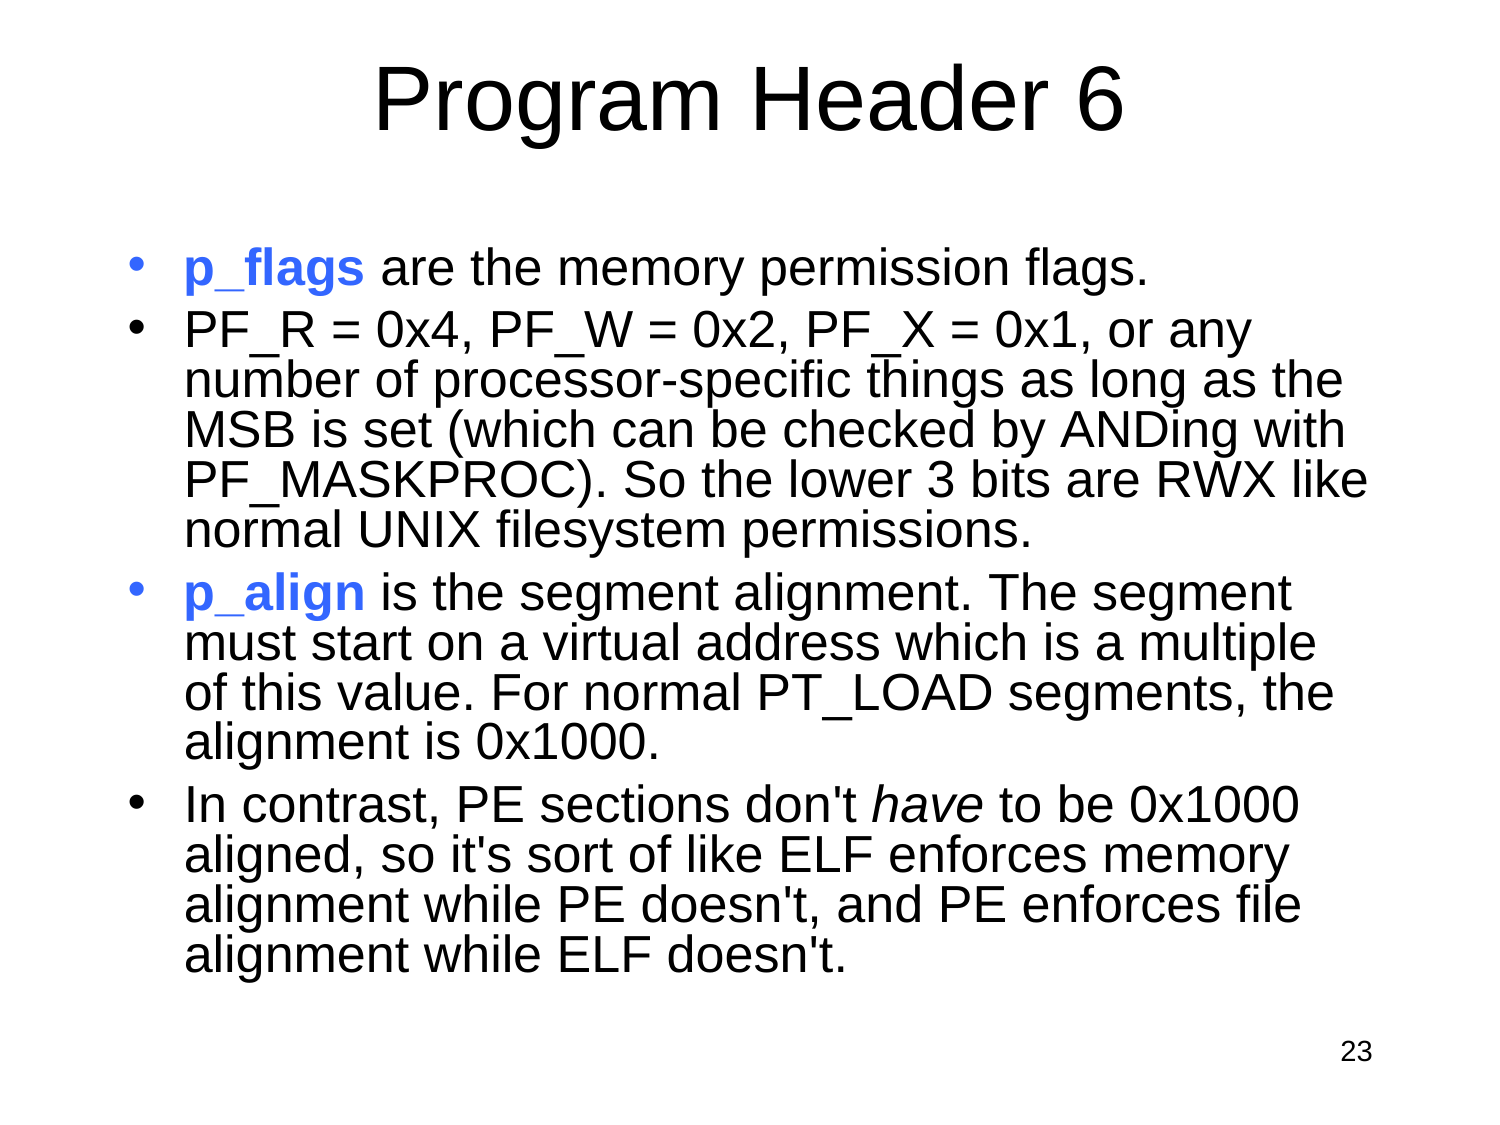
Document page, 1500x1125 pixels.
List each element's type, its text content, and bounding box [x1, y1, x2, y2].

list p_flags are the memory permission flags. PF_R = 0x4, PF_W = 0x2, PF_X = 0x1, or any number of processor-specific things as long as the MSB is set (which can be checked by ANDing with PF_MASKPROC). So the lower 3 bits are RWX like normal UNIX filesystem permissions. p_align is the segment alignment. The segment must start on a virtual address which is a multiple of this value. For normal PT_LOAD segments, the alignment is 0x1000. In contrast, PE sections don't have to be 0x1000 aligned, so it's sort of like ELF enforces memory alignment while PE doesn't, and PE enforces file alignment while ELF doesn't. [112, 237, 1388, 1051]
title Program Header 6 [0, 0, 1500, 188]
text_box <number> [1074, 1025, 1388, 1101]
